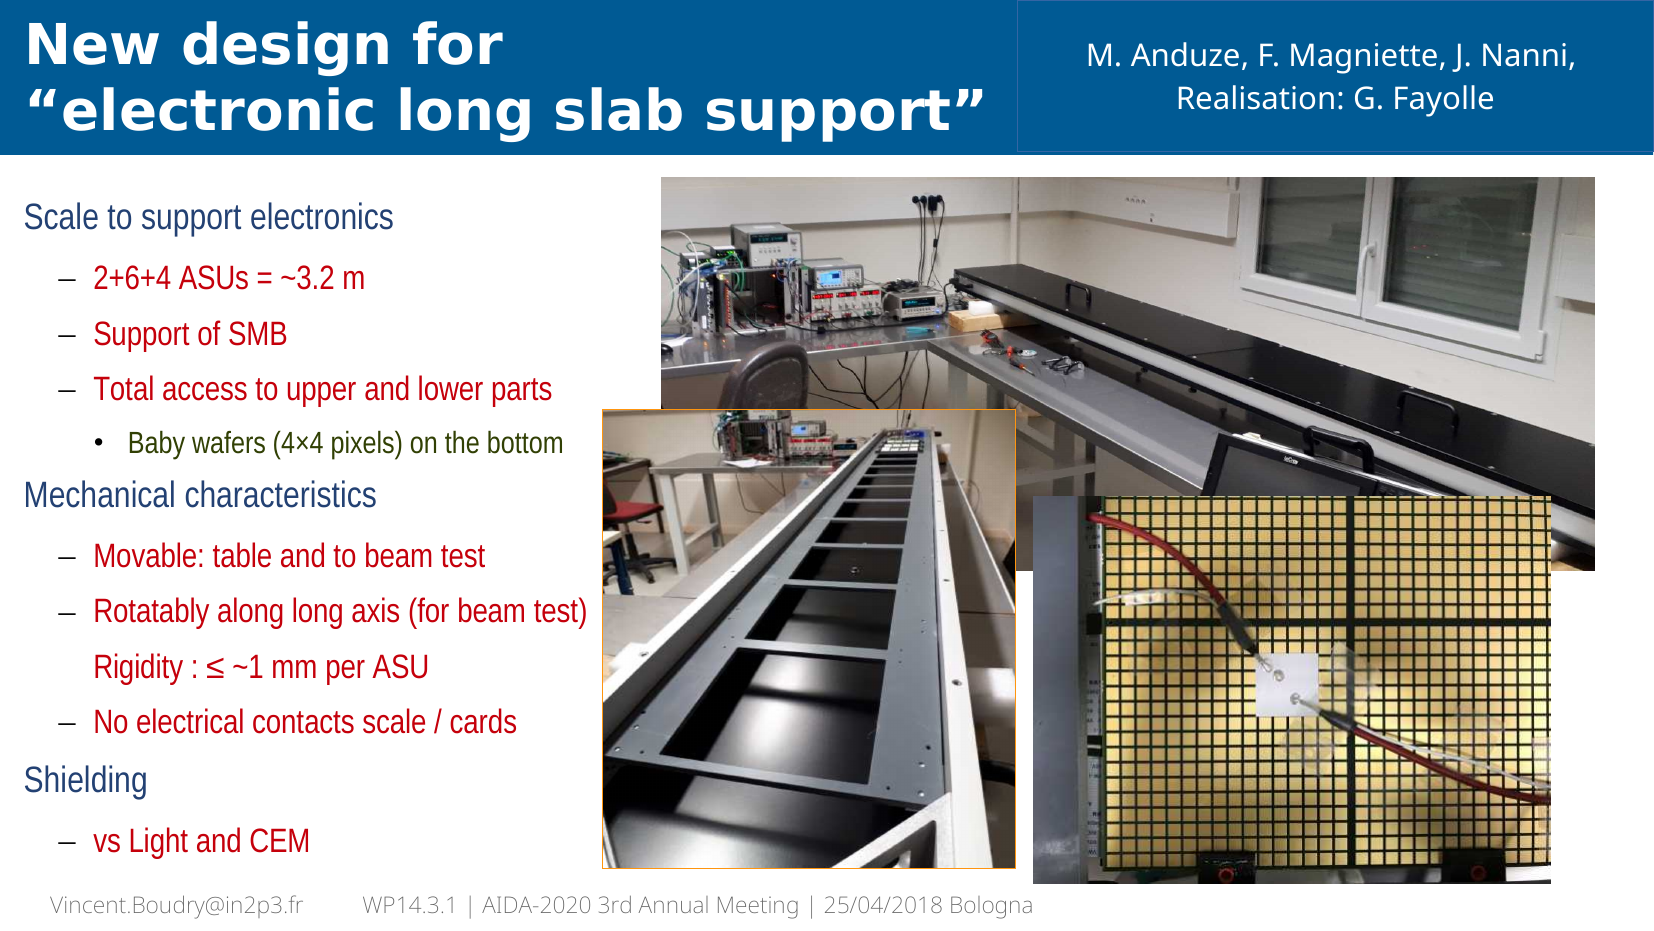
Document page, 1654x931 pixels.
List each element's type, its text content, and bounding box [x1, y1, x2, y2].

text_box M. Anduze, F. Magniette, J. Nanni, Realisation: G. Fayolle [1017, 0, 1654, 152]
picture [602, 177, 1595, 884]
list Scale to support electronics 2+6+4 ASUs = ~3.2 m Support of SMB Total access to upper and lower parts Baby wafers (4×4 pixels) on the bottom Mechanical characteristics Movable: table and to beam test Rotatably along long axis (for beam test) Rigidity : ≤ ~1 mm per ASU No electrical contacts scale / cards Shielding vs Light and CEM [23, 195, 661, 863]
title New design for “electronic long slab support” [24, 12, 1017, 144]
